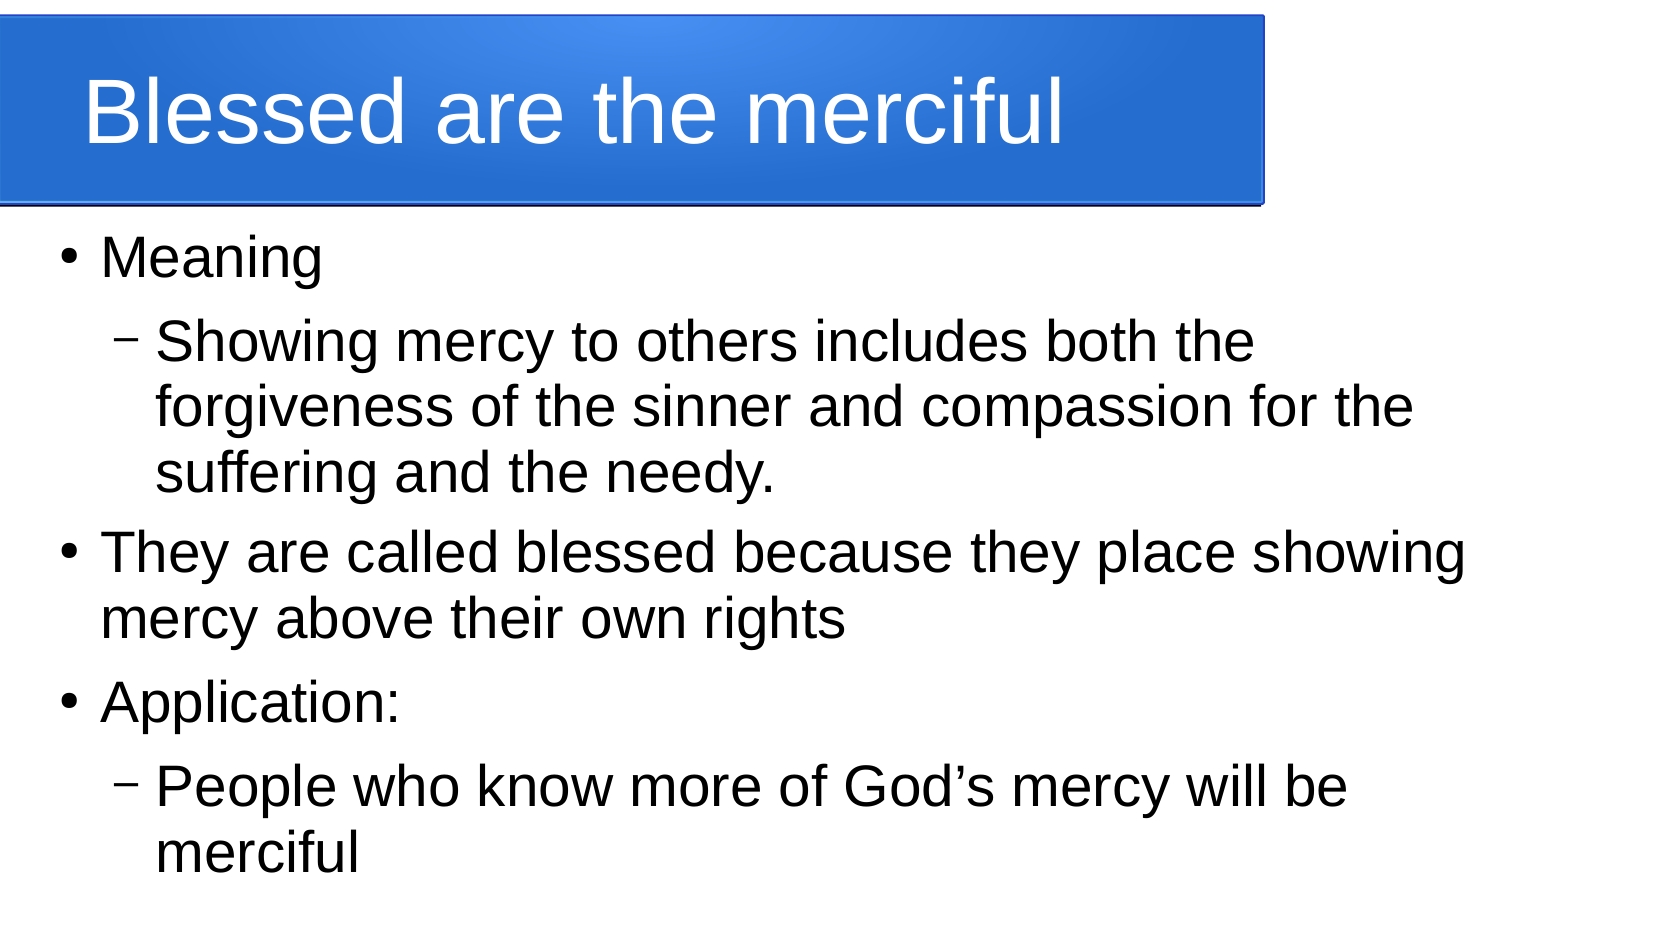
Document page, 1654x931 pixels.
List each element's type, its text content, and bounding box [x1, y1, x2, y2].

list Meaning Showing mercy to others includes both the forgiveness of the sinner and compassion for the suffering and the needy. They are called blessed because they place showing mercy above their own rights Application: People who know more of God’s mercy will be merciful [45, 224, 1571, 886]
title Blessed are the merciful [82, 35, 1235, 189]
